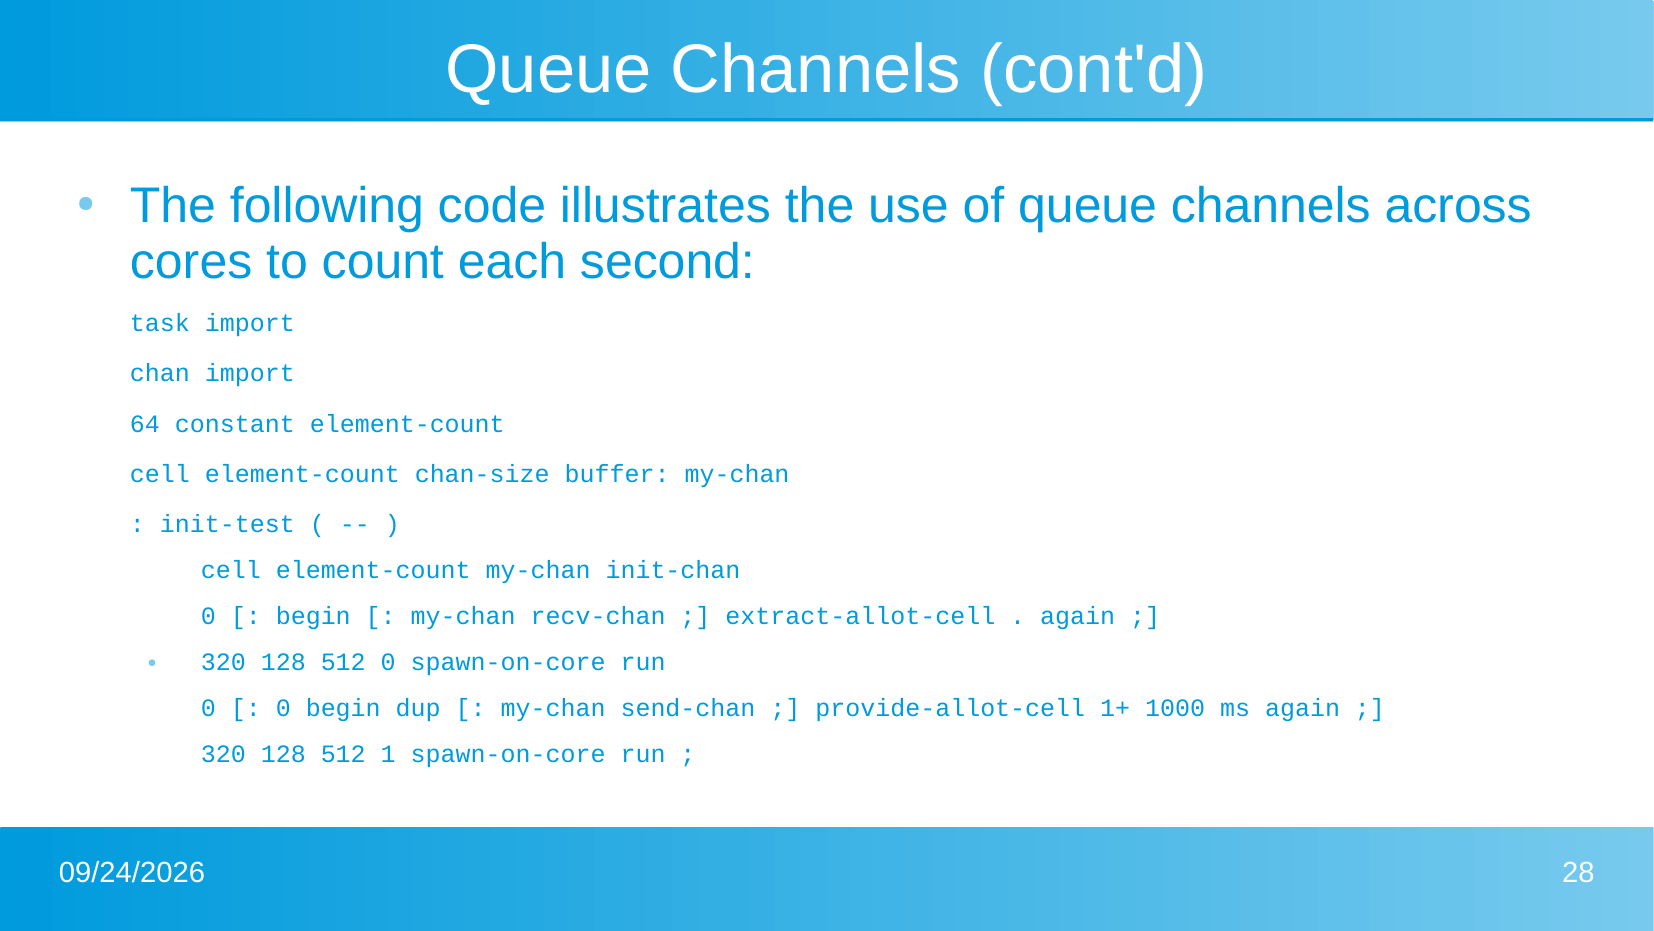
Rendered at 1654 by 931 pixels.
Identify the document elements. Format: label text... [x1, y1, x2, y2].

list The following code illustrates the use of queue channels across cores to count each second: task import chan import 64 constant element-count cell element-count chan-size buffer: my-chan : init-test ( -- ) cell element-count my-chan init-chan 0 [: begin [: my-chan recv-chan ;] extract-allot-cell . again ;] 320 128 512 0 spawn-on-core run 0 [: 0 begin dup [: my-chan send-chan ;] provide-allot-cell 1+ 1000 ms again ;] 320 128 512 1 spawn-on-core run ; [59, 177, 1595, 768]
title Queue Channels (cont'd) [59, 29, 1595, 108]
